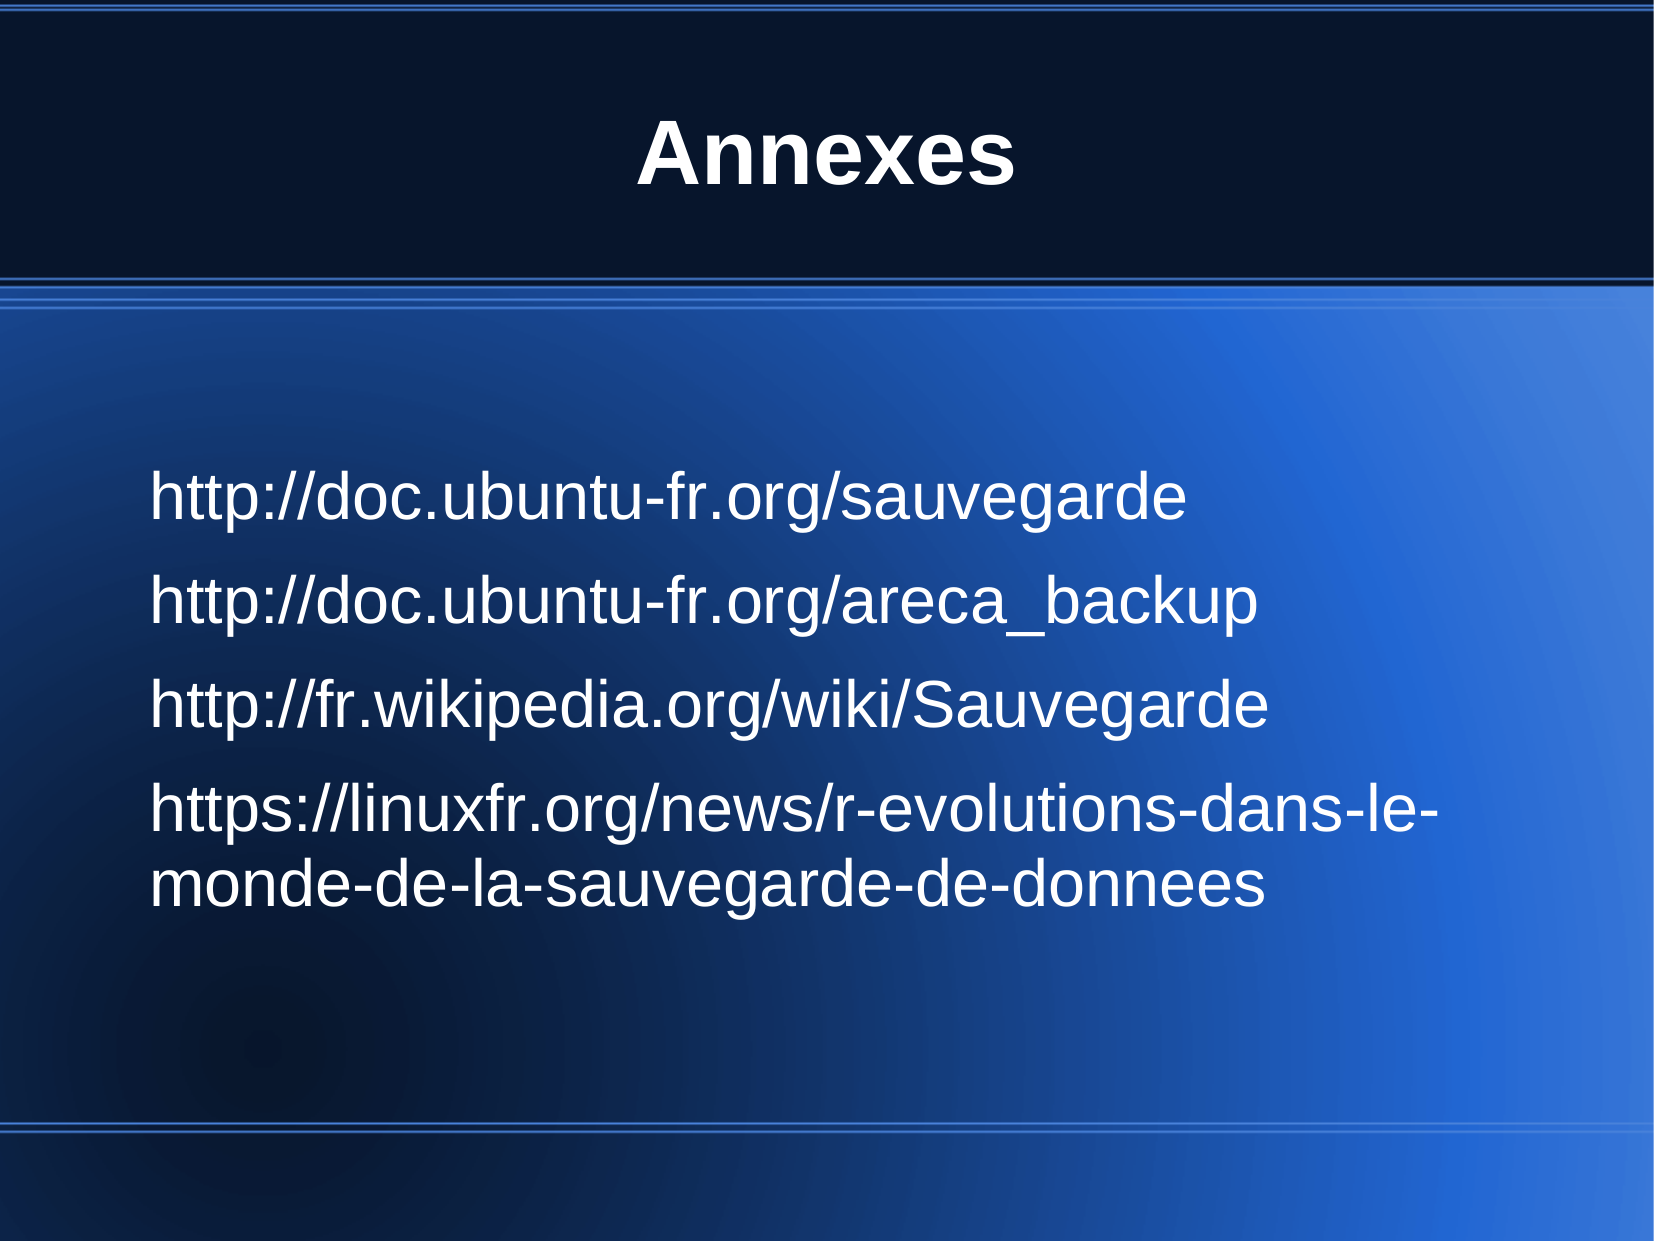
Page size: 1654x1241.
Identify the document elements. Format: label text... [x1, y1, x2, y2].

title Annexes [82, 49, 1571, 257]
picture [0, 0, 1654, 1241]
list http://doc.ubuntu-fr.org/sauvegarde http://doc.ubuntu-fr.org/areca_backup http://fr.wikipedia.org/wiki/Sauvegarde https://linuxfr.org/news/r-evolutions-dans-le-monde-de-la-sauvegarde-de-donnees [14, 354, 1506, 1173]
